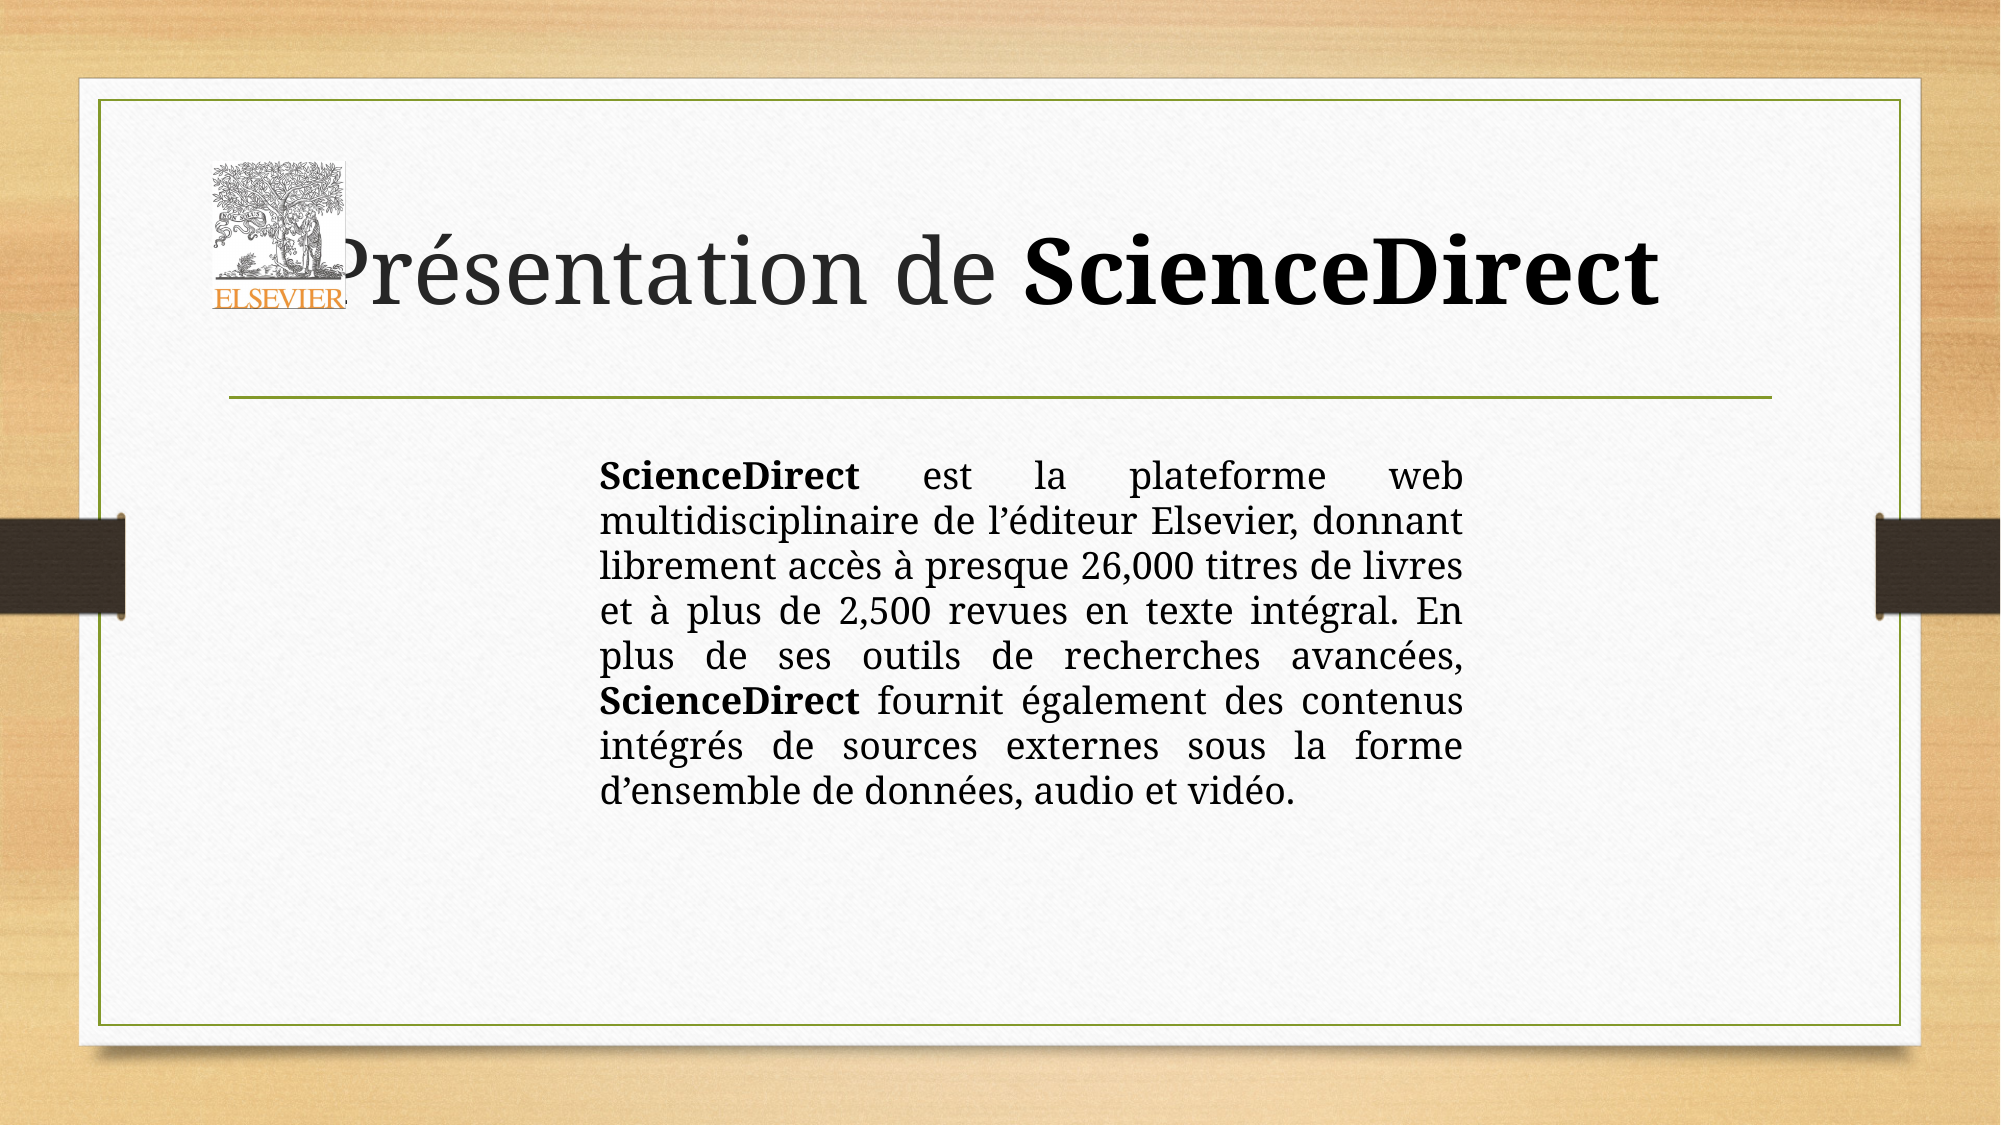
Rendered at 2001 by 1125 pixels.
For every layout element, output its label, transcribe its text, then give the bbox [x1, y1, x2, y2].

text_box ScienceDirect est la plateforme web multidisciplinaire de l’éditeur Elsevier, donnant librement accès à presque 26,000 titres de livres et à plus de 2,500 revues en texte intégral. En plus de ses outils de recherches avancées, ScienceDirect fournit également des contenus intégrés de sources externes sous la forme d’ensemble de données, audio et vidéo. [584, 444, 1480, 779]
title Présentation de ScienceDirect [212, 161, 1788, 376]
picture [212, 161, 346, 309]
